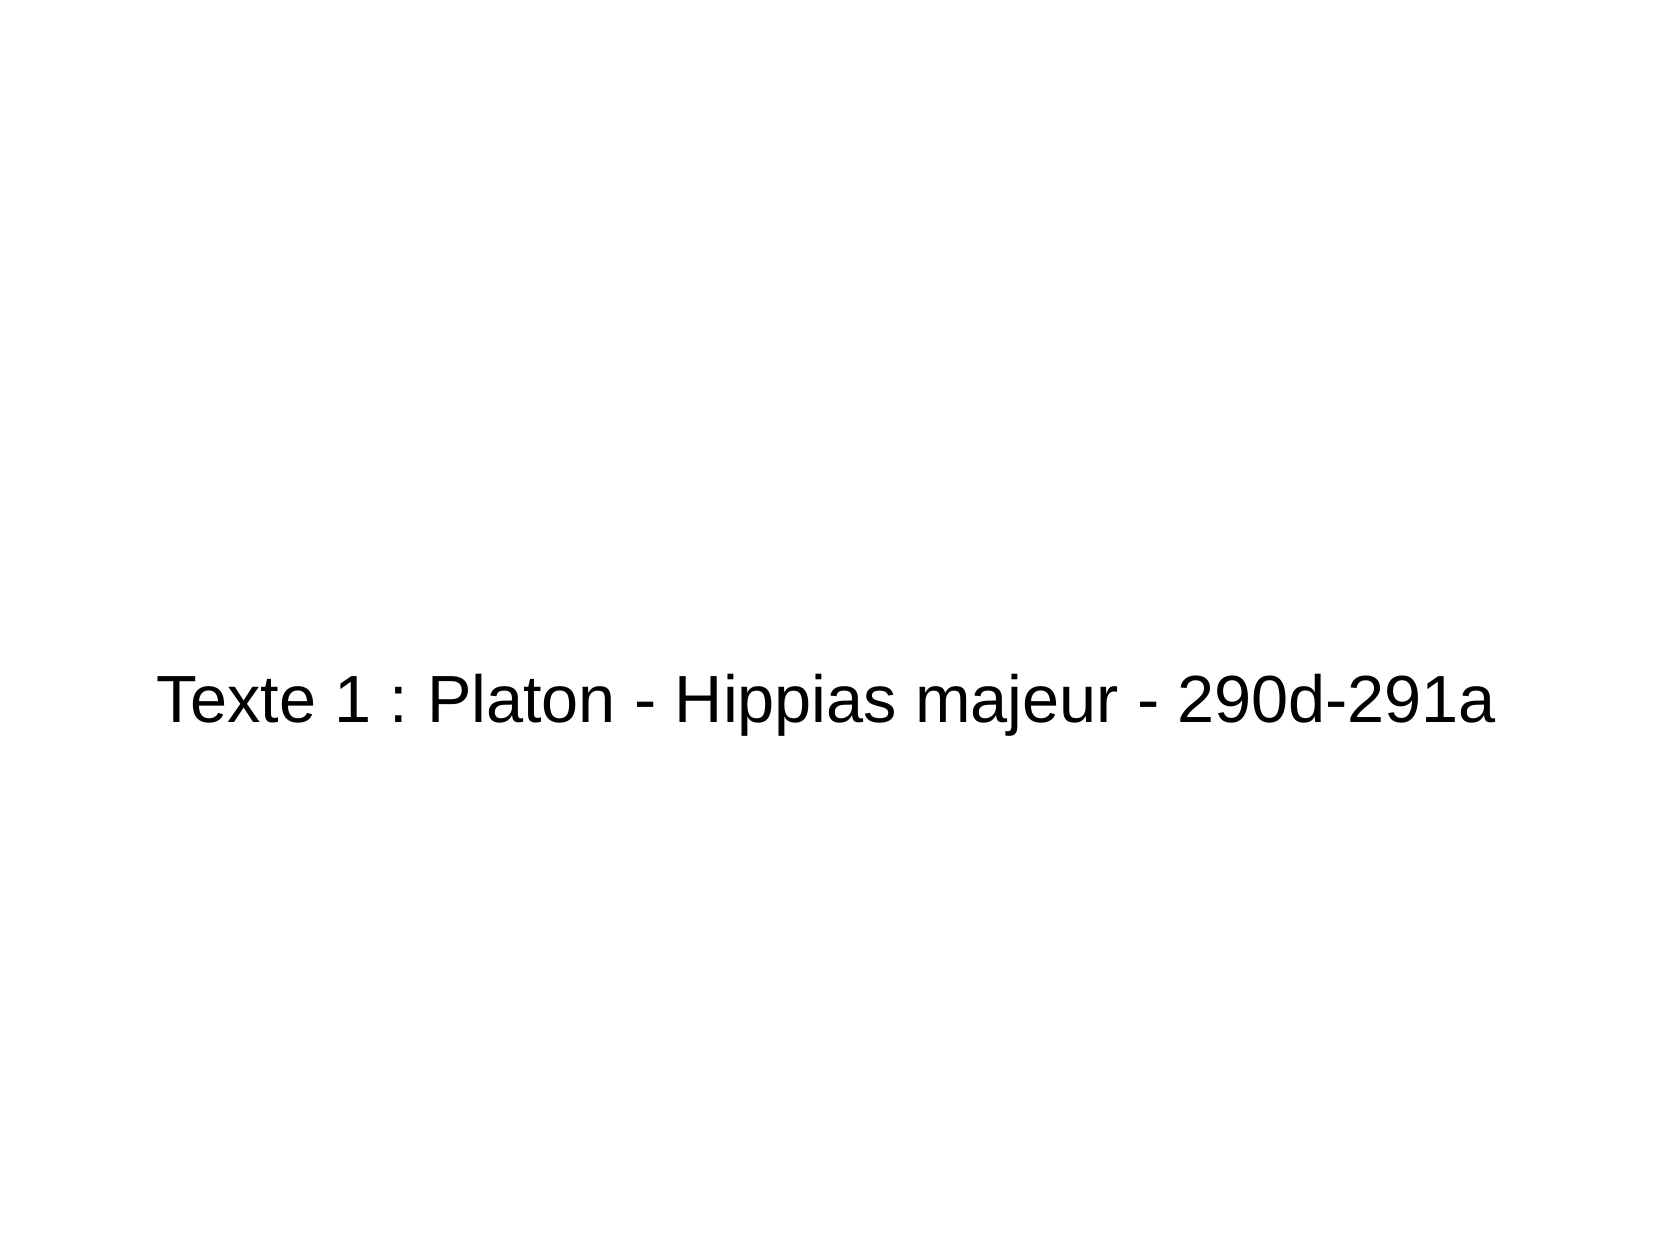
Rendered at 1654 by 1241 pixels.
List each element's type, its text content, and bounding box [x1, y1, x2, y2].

subtitle Texte 1 : Platon - Hippias majeur - 290d-291a [82, 290, 1571, 1109]
